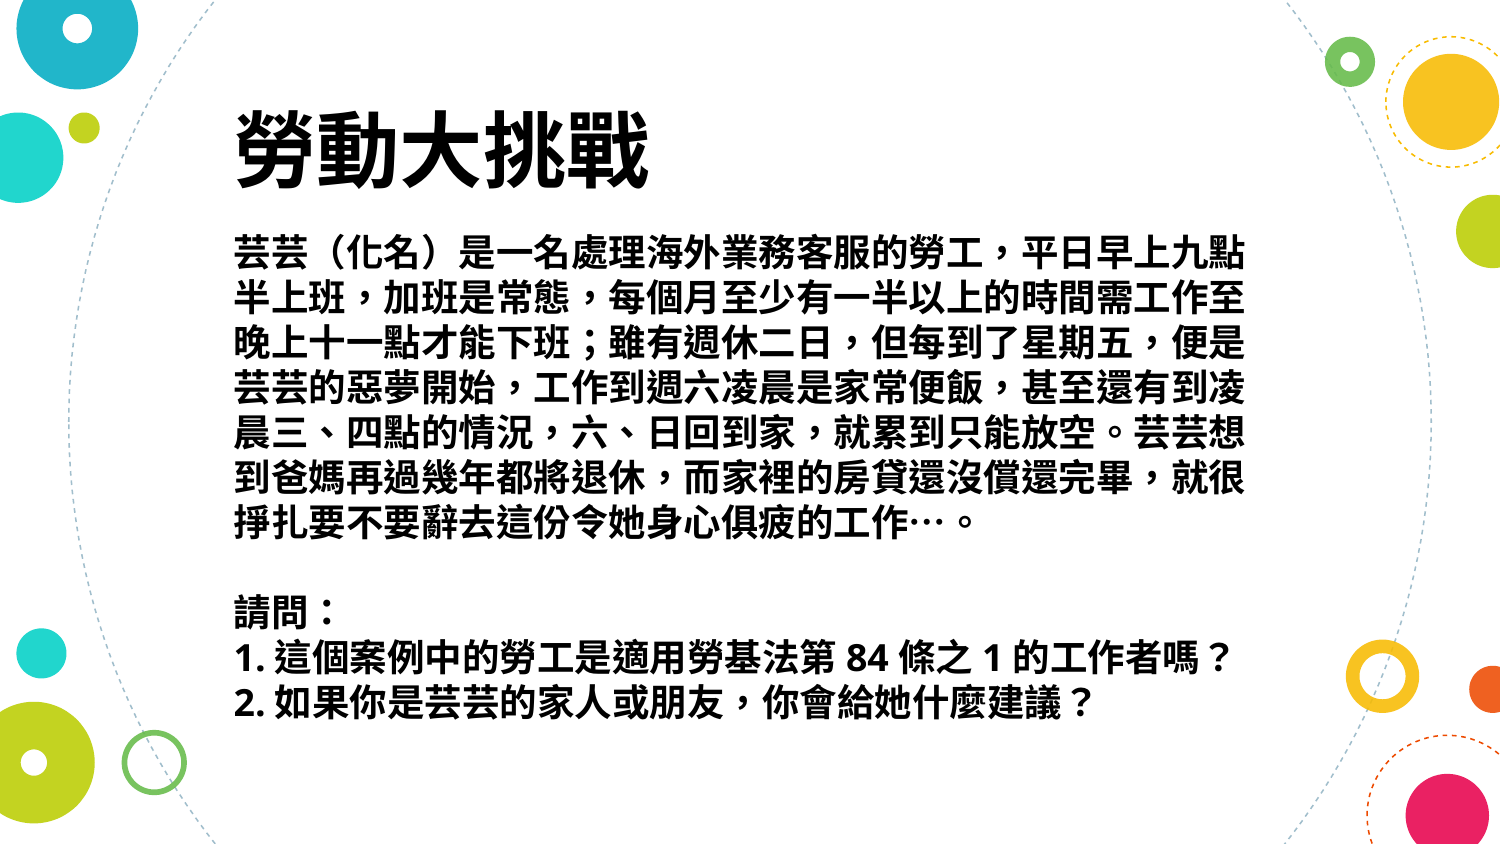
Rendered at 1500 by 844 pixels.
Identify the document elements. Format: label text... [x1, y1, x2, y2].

text_box 芸芸（化名）是一名處理海外業務客服的勞工，平日早上九點半上班，加班是常態，每個月至少有一半以上的時間需工作至晚上十一點才能下班；雖有週休二日，但每到了星期五，便是芸芸的惡夢開始，工作到週六凌晨是家常便飯，甚至還有到凌晨三、四點的情況，六、日回到家，就累到只能放空。芸芸想到爸媽再過幾年都將退休，而家裡的房貸還沒償還完畢，就很掙扎要不要辭去這份令她身心俱疲的工作…。 請問： 1.這個案例中的勞工是適用勞基法第84條之1的工作者嗎？ 2.如果你是芸芸的家人或朋友，你會給她什麼建議？ [218, 221, 1270, 737]
text_box 勞動大挑戰 [218, 91, 1284, 232]
